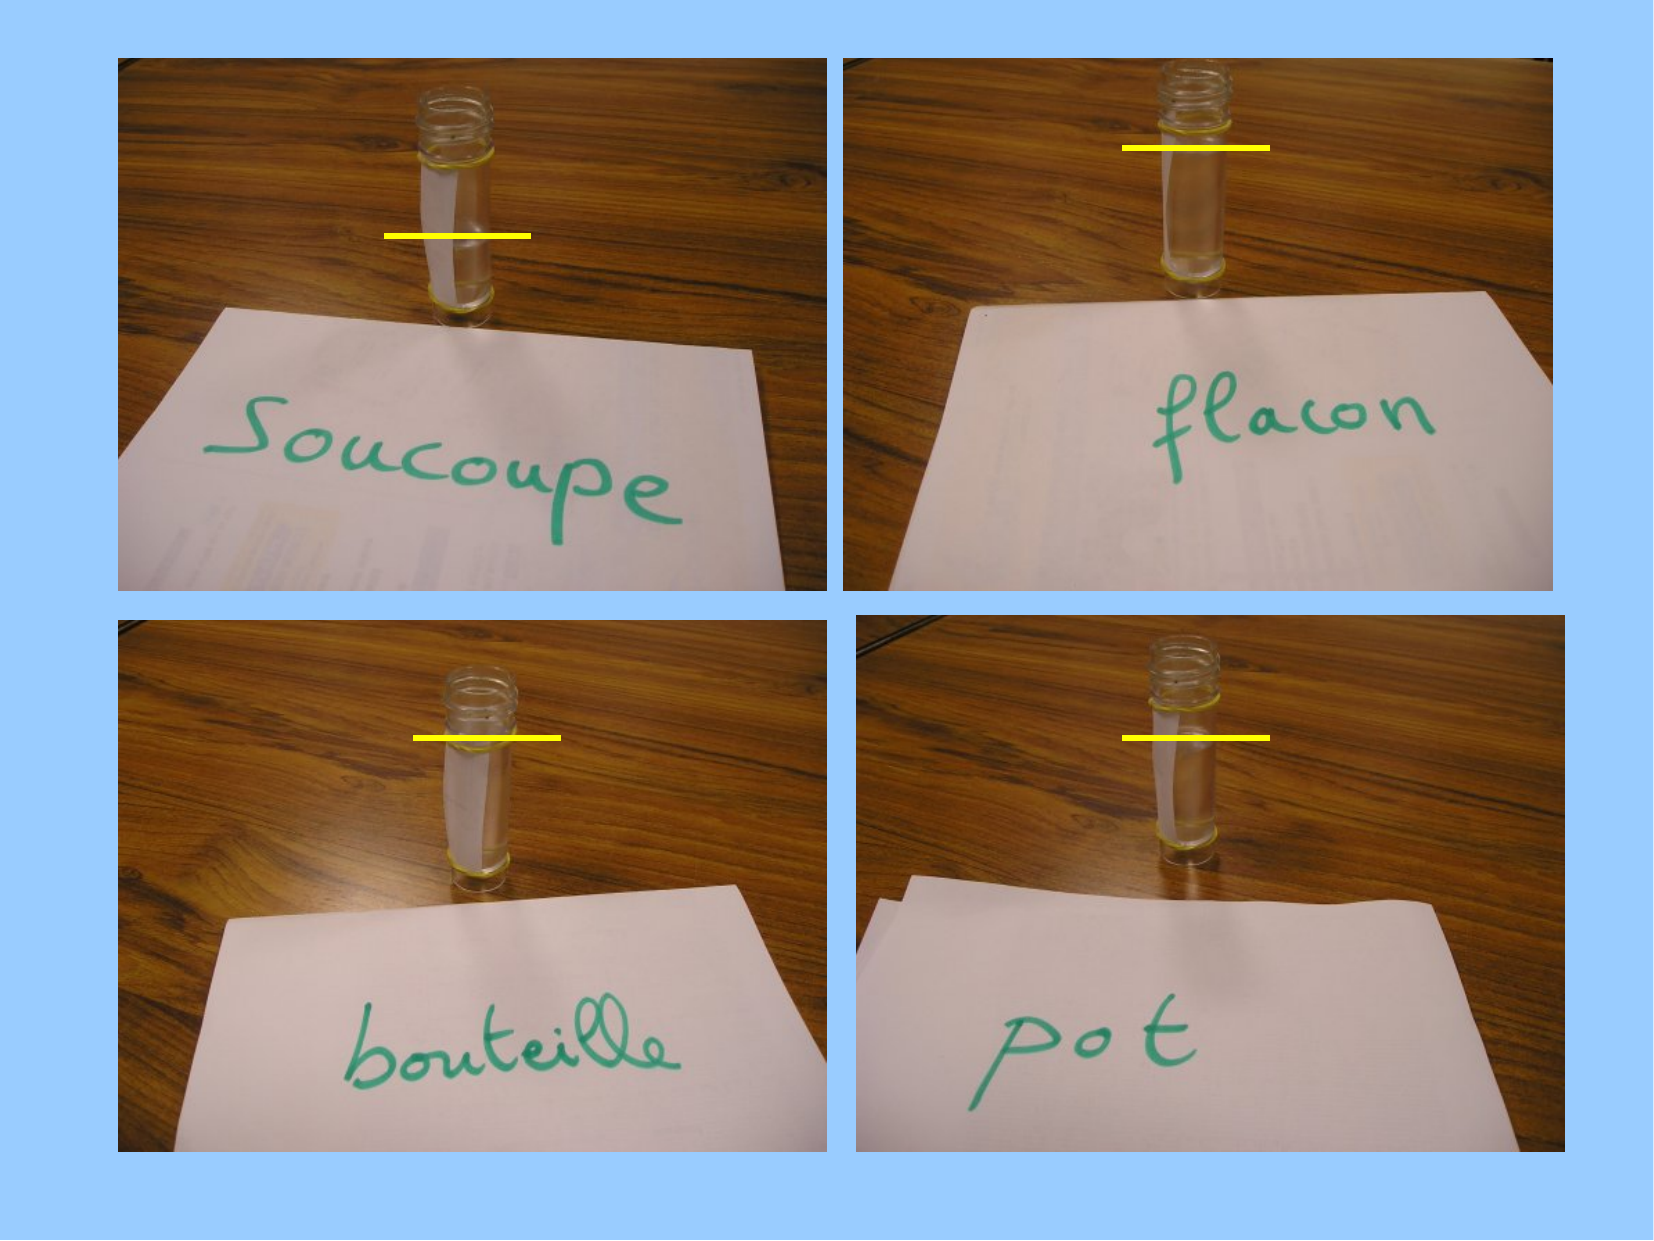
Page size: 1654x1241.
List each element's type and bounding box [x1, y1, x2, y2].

picture [843, 58, 1553, 591]
picture [118, 58, 827, 591]
picture [118, 620, 827, 1152]
picture [856, 615, 1565, 1152]
